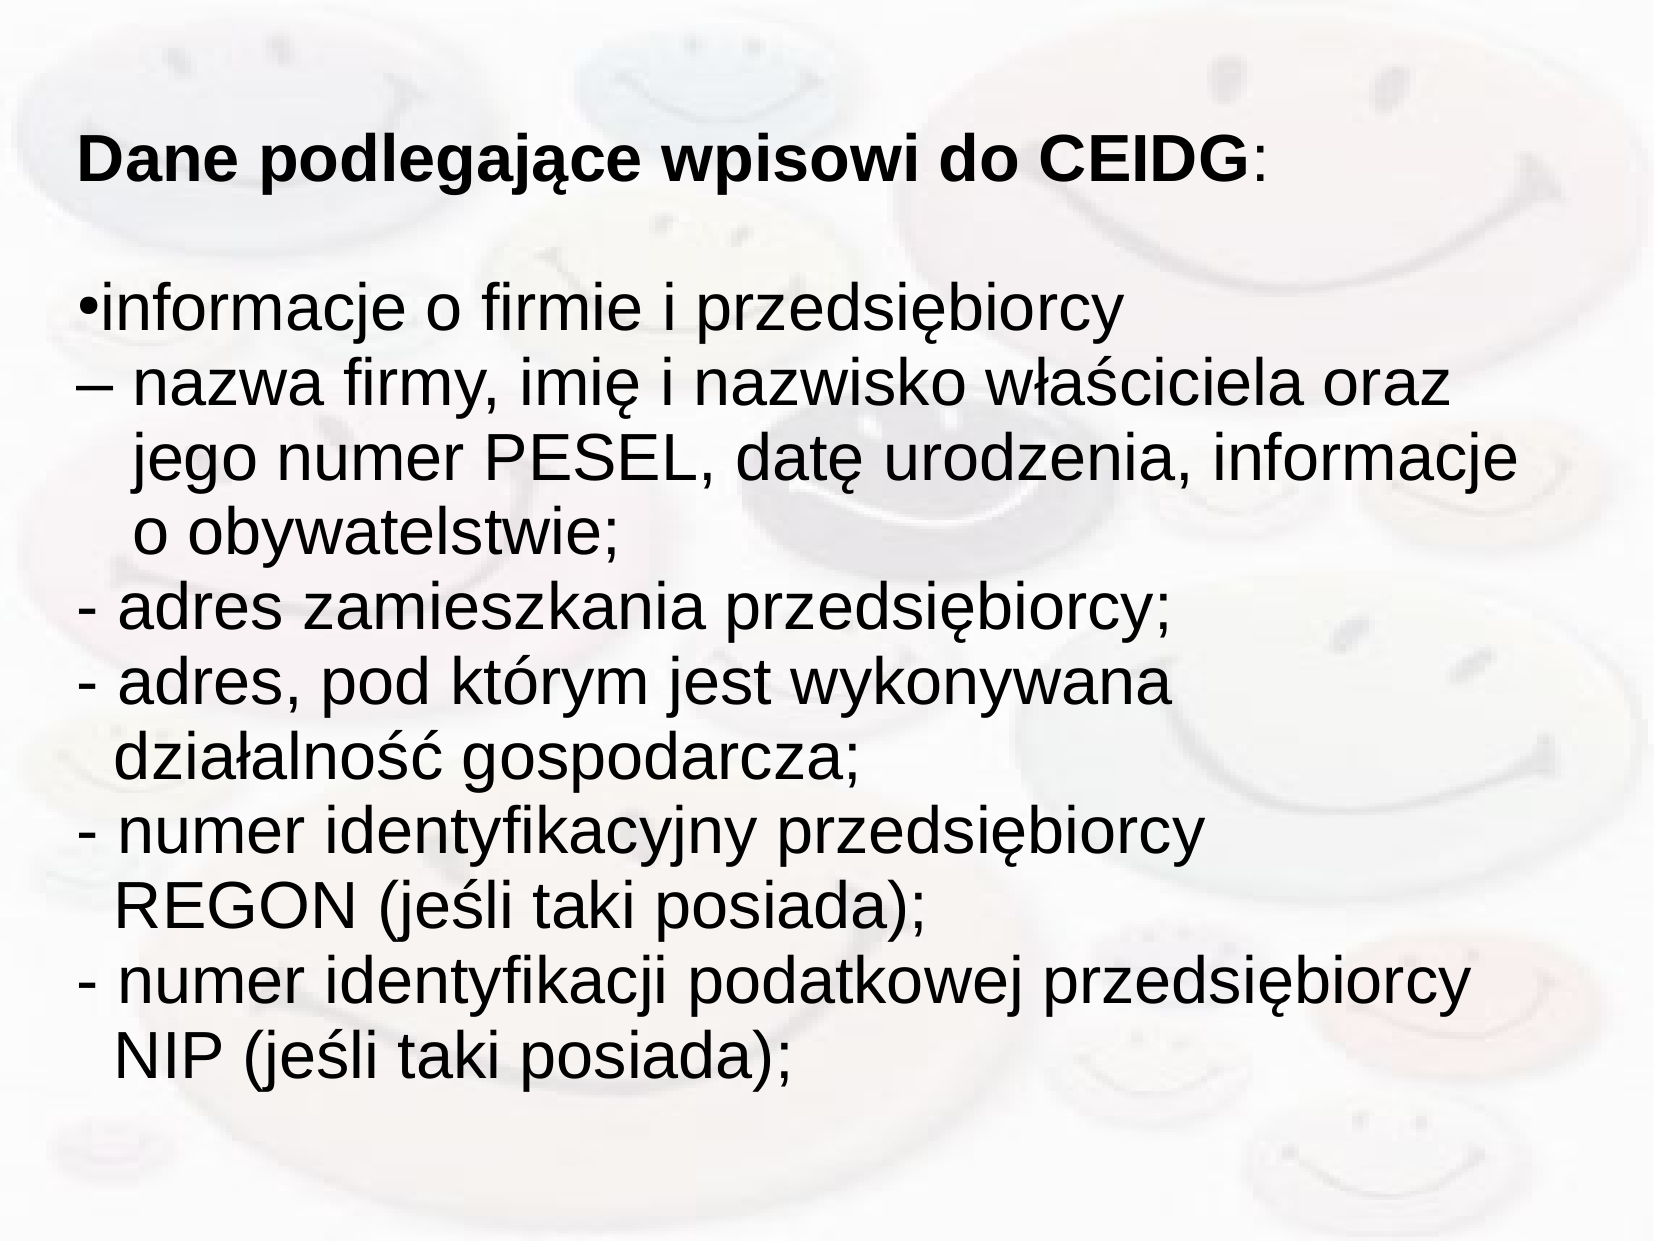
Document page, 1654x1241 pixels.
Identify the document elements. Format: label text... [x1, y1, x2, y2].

picture [0, 0, 1654, 1241]
subtitle Dane podlegające wpisowi do CEIDG: informacje o firmie i przedsiębiorcy – nazwa firmy, imię i nazwisko właściciela oraz jego numer PESEL, datę urodzenia, informacje o obywatelstwie; - adres zamieszkania przedsiębiorcy; - adres, pod którym jest wykonywana działalność gospodarcza; - numer identyfikacyjny przedsiębiorcy REGON (jeśli taki posiada); - numer identyfikacji podatkowej przedsiębiorcy NIP (jeśli taki posiada); [76, 120, 1565, 1093]
